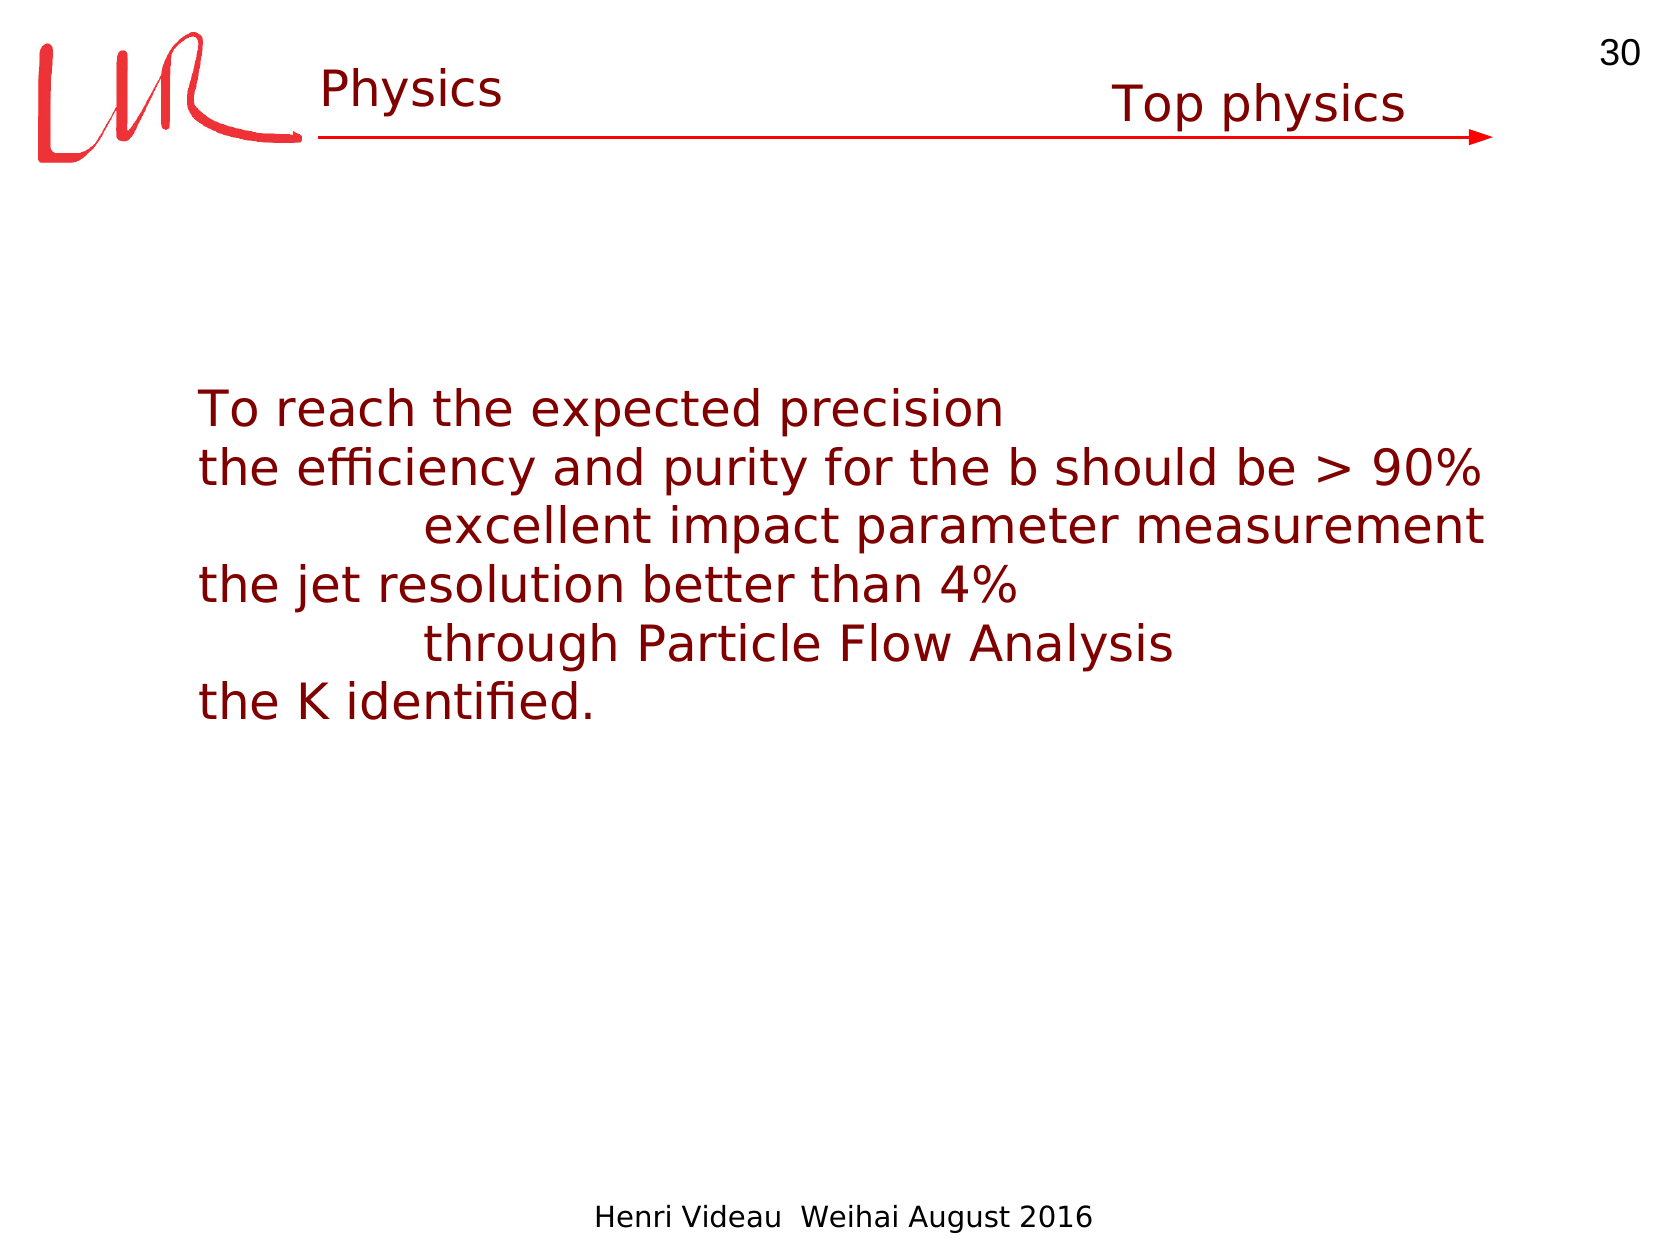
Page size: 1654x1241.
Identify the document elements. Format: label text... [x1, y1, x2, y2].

text_box To reach the expected precision the efficiency and purity for the b should be > 90% excellent impact parameter measurement the jet resolution better than 4% through Particle Flow Analysis the K identified. [198, 380, 1488, 732]
picture [38, 32, 302, 163]
text_box Top physics [1112, 74, 1400, 134]
